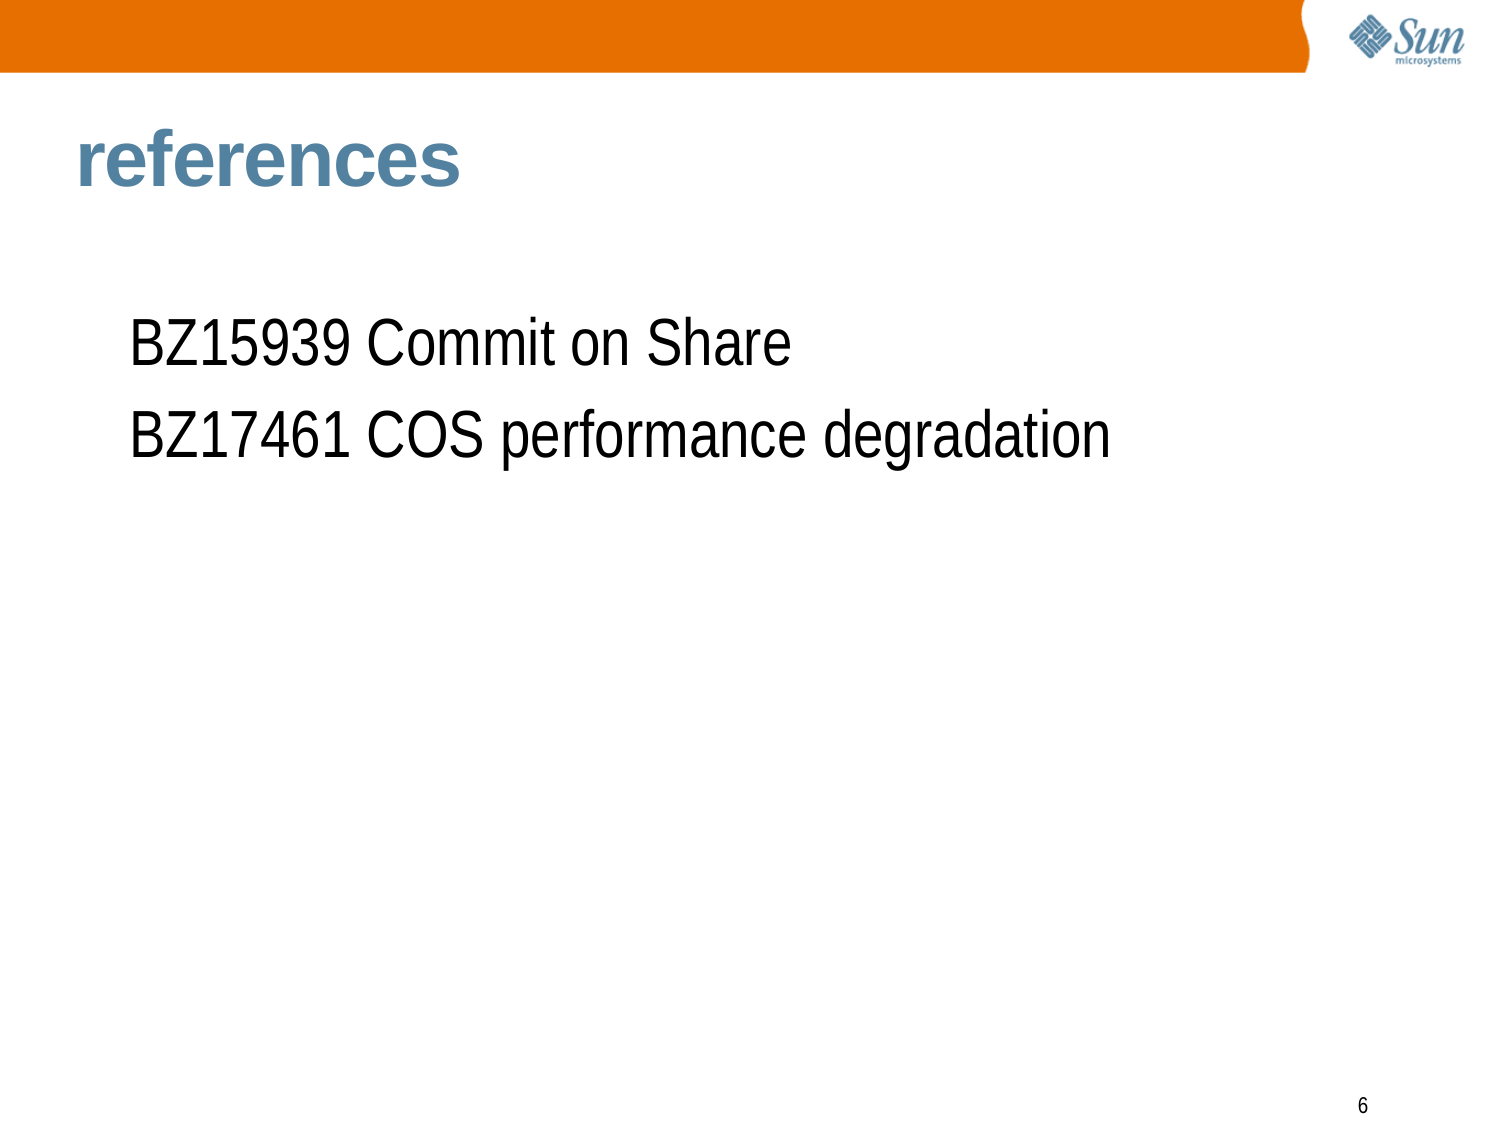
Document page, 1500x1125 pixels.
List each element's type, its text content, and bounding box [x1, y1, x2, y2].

list BZ15939 Commit on Share BZ17461 COS performance degradation [110, 312, 1392, 1007]
picture [0, 0, 1500, 75]
title references [75, 122, 1438, 228]
